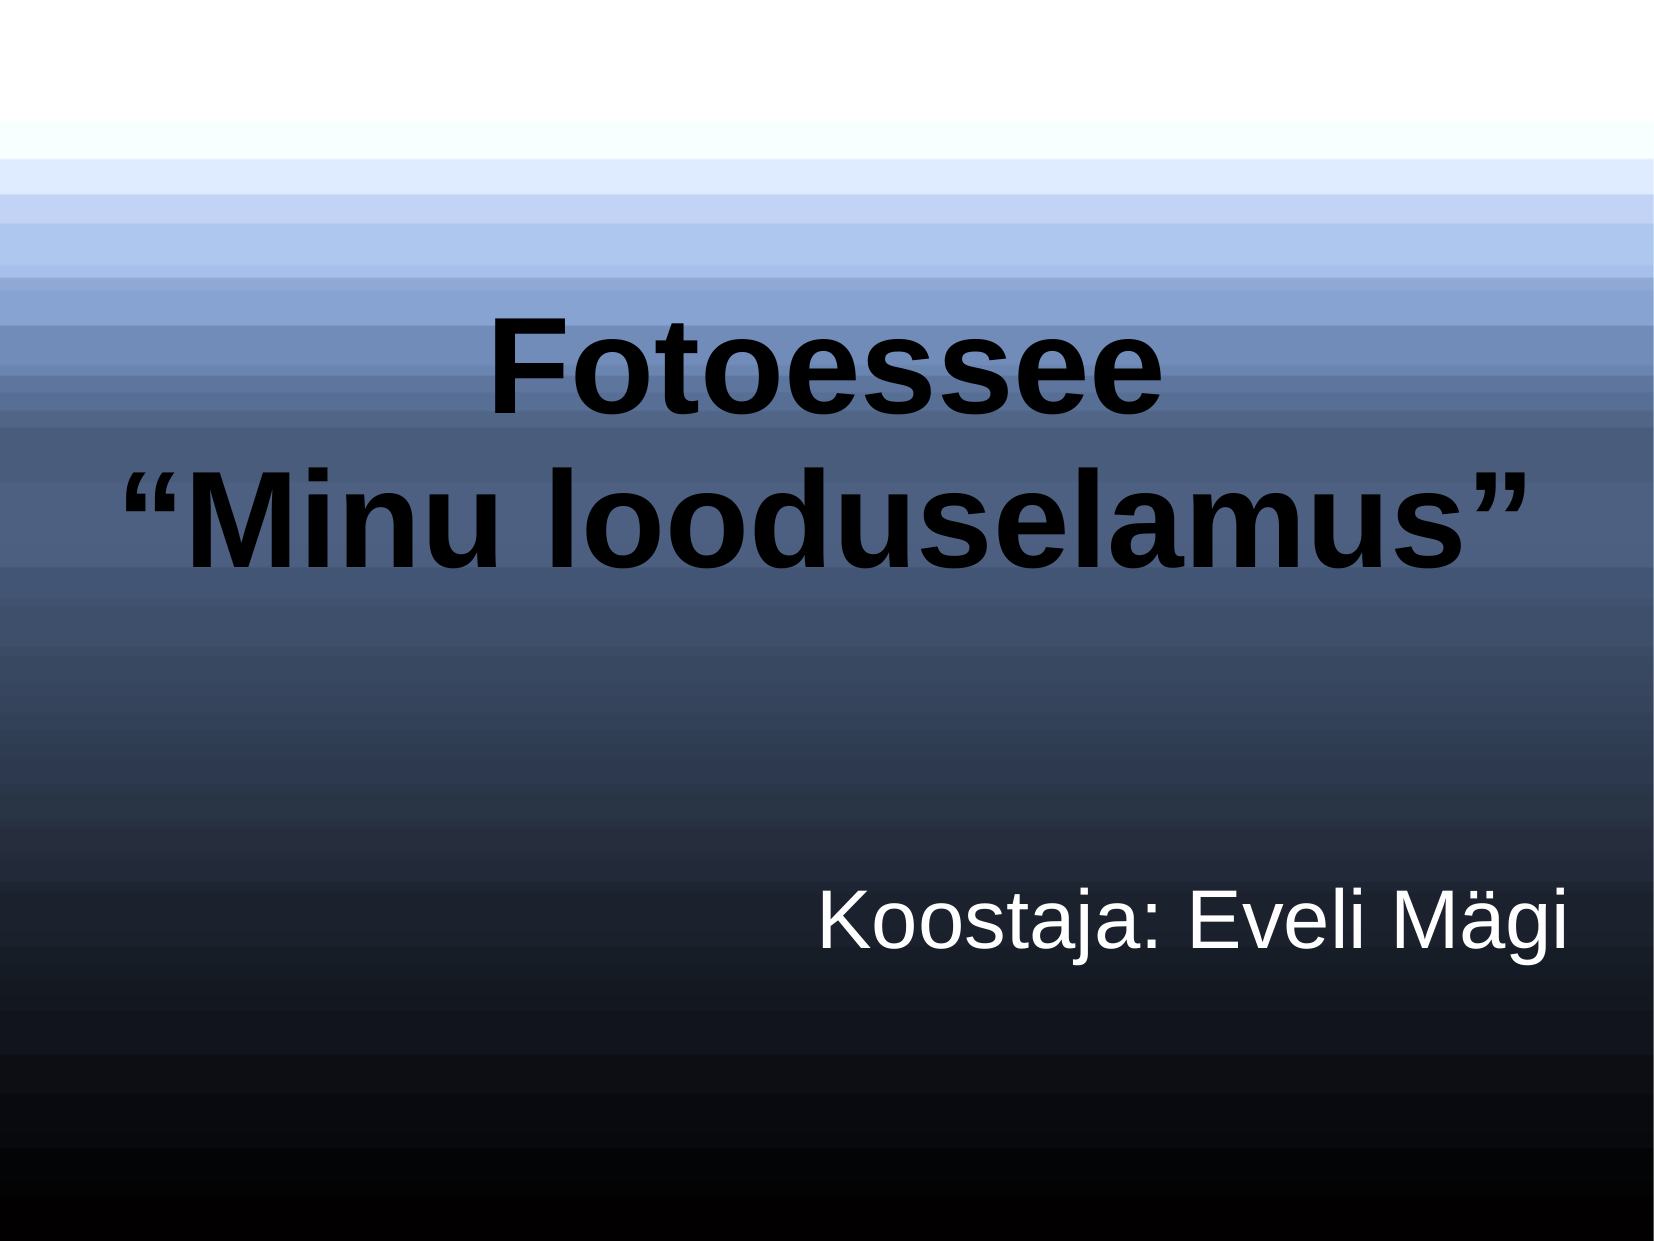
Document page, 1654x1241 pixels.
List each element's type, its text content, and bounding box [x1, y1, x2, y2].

picture [0, 0, 1654, 1241]
subtitle Koostaja: Eveli Mägi [88, 738, 1571, 1102]
title Fotoessee “Minu looduselamus” [82, 147, 1571, 739]
